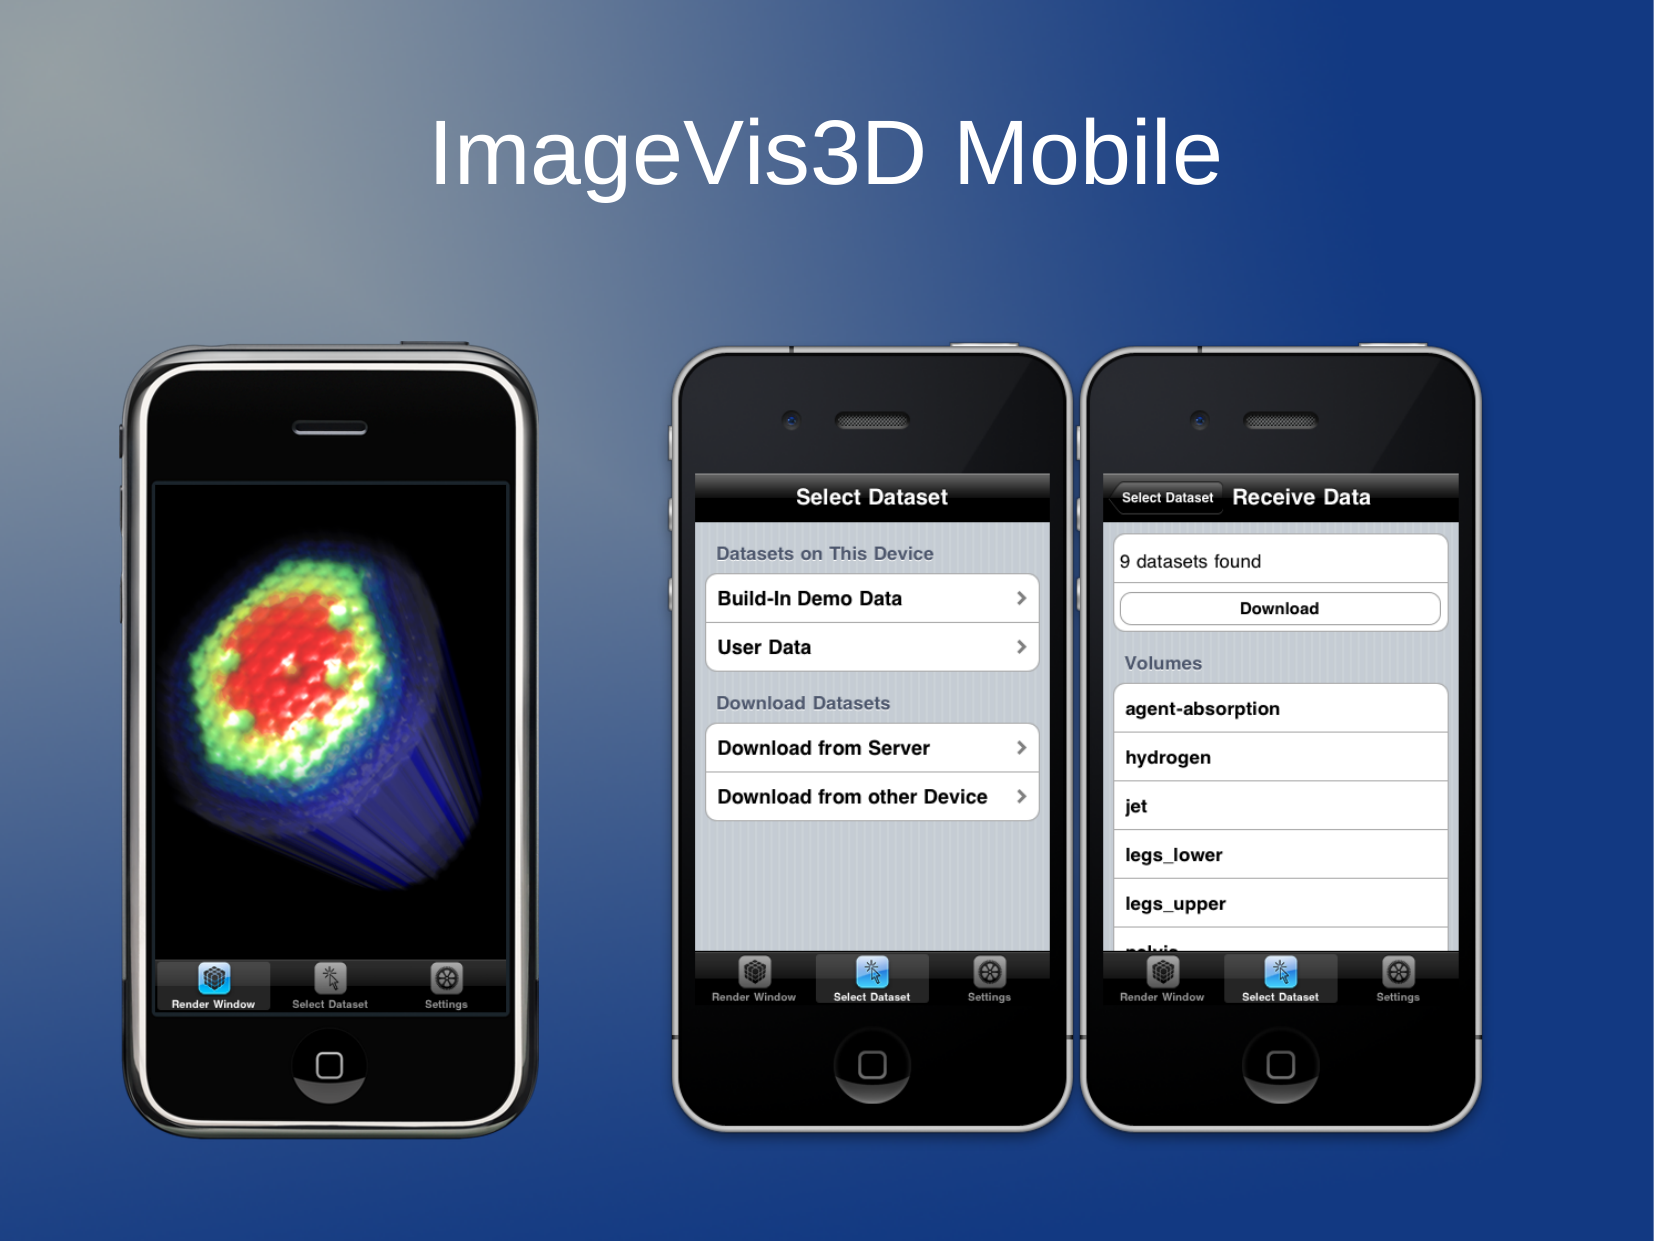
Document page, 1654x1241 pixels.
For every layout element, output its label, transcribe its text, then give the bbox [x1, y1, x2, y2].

title ImageVis3D Mobile [82, 56, 1571, 250]
picture [0, 0, 1654, 1241]
